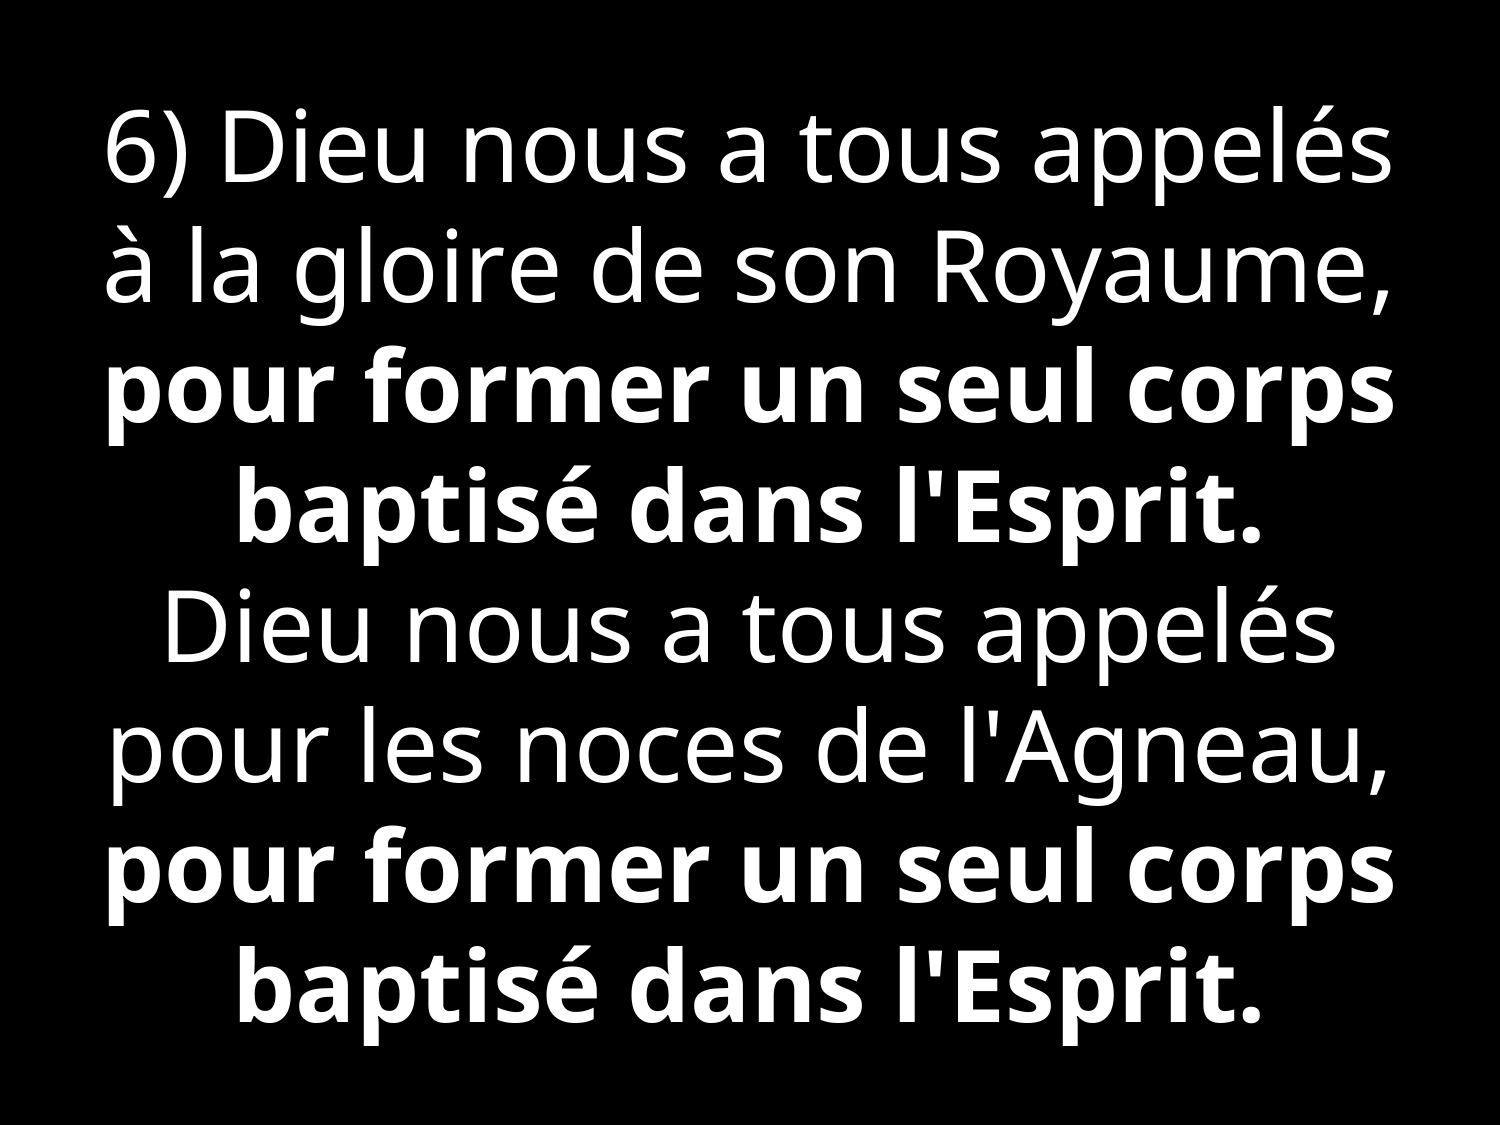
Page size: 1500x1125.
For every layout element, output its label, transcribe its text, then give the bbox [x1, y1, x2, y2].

title 6) Dieu nous a tous appelés à la gloire de son Royaume, pour former un seul corps baptisé dans l'Esprit. Dieu nous a tous appelés pour les noces de l'Agneau, pour former un seul corps baptisé dans l'Esprit. [0, 0, 1500, 1125]
